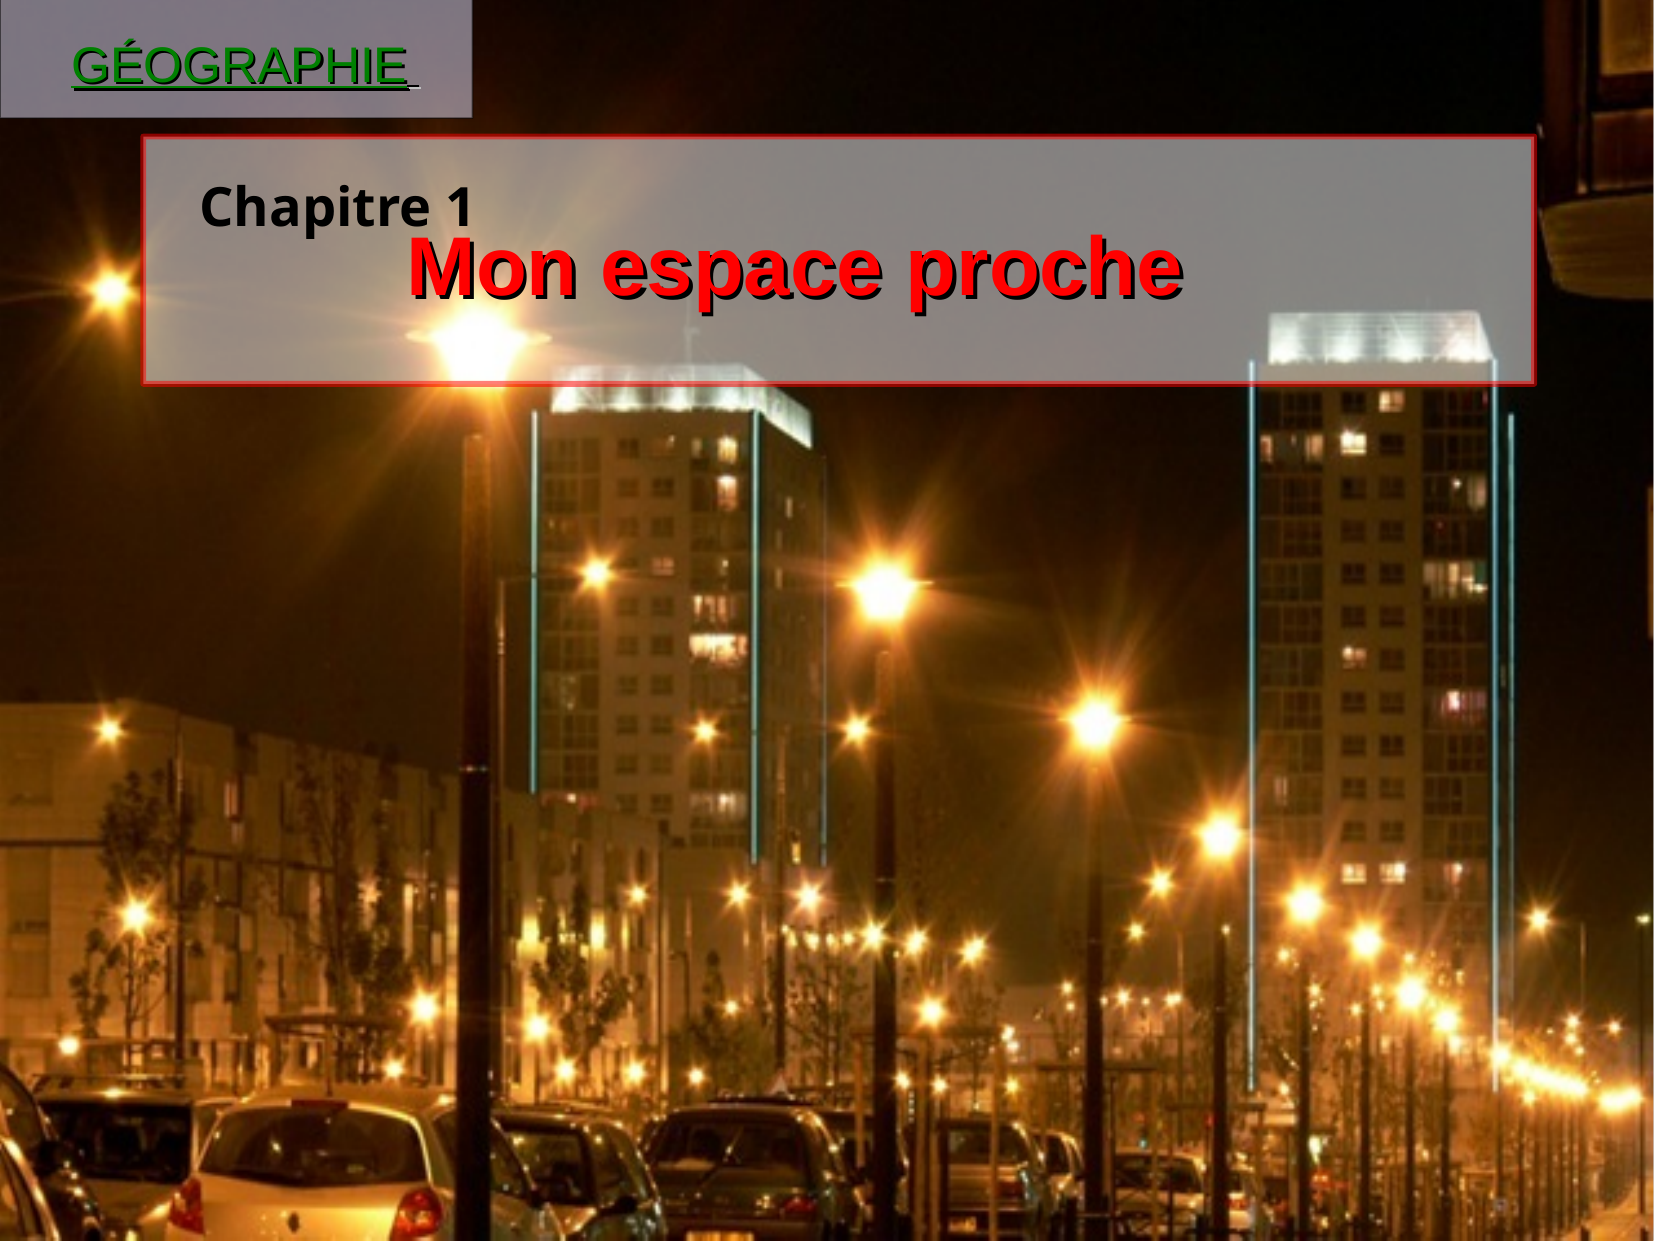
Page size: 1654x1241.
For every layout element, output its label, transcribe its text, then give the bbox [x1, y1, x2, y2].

text_box [143, 136, 1535, 220]
picture [0, 0, 1654, 1241]
text_box Chapitre 1 [184, 160, 587, 243]
text_box [143, 314, 1535, 384]
text_box GÉOGRAPHIE [0, 0, 473, 119]
text_box Mon espace proche [0, 220, 1591, 314]
